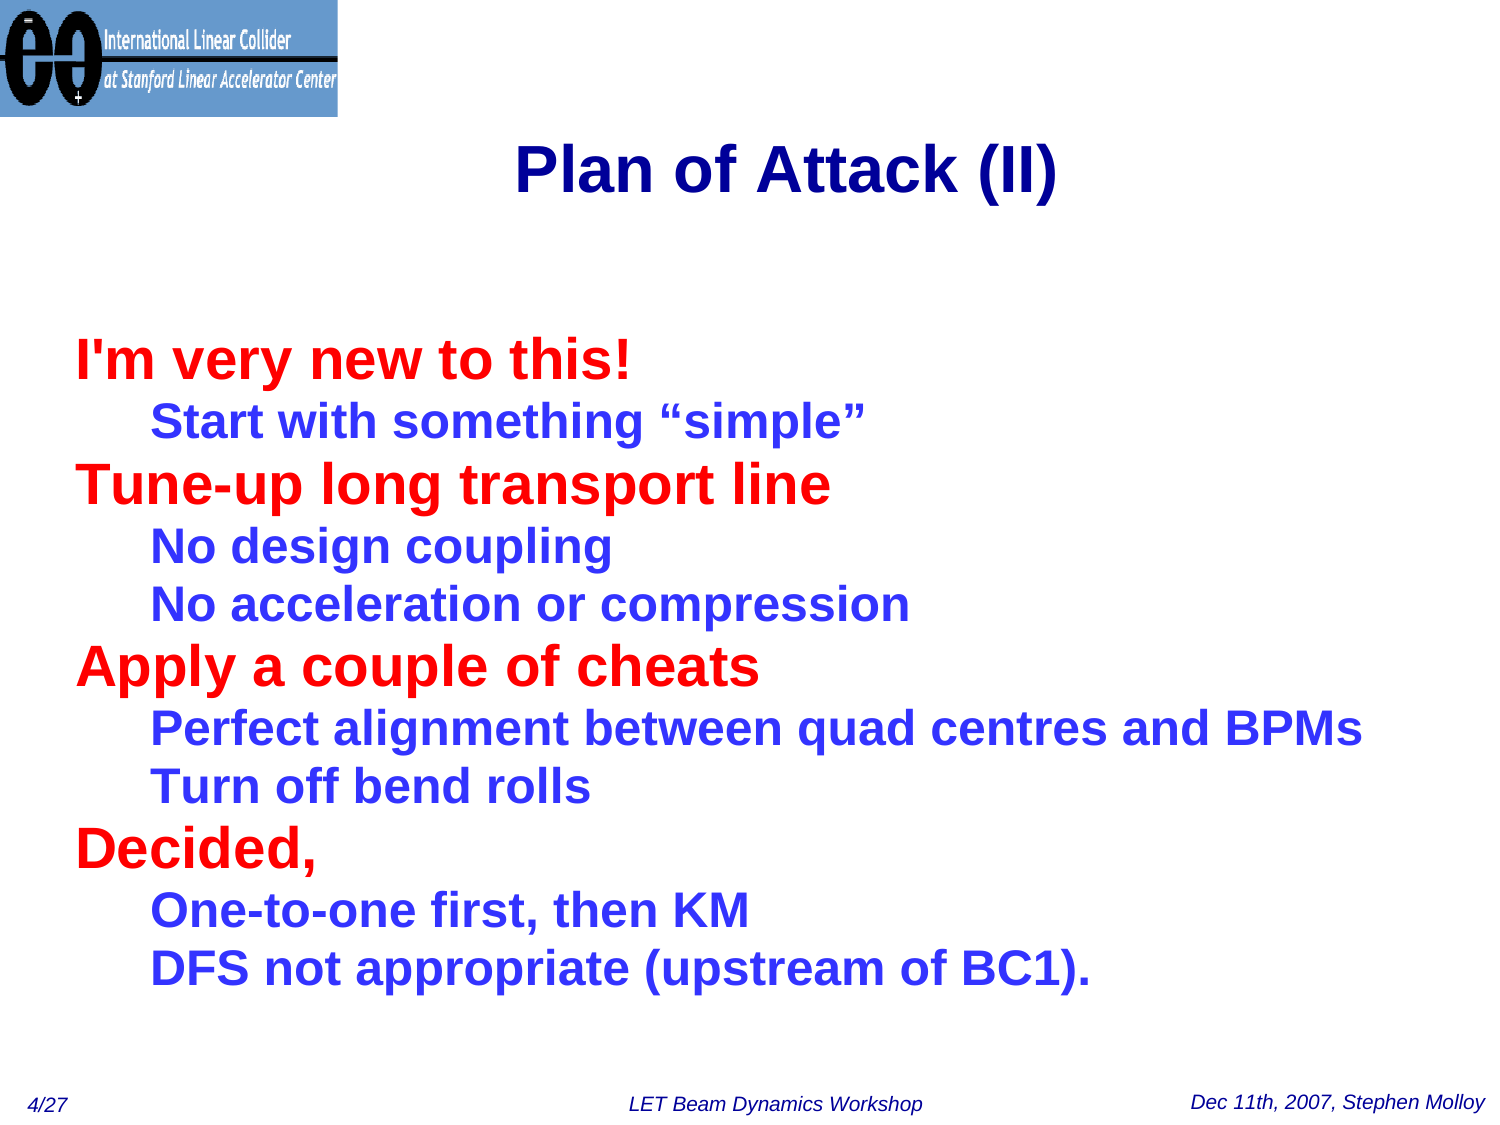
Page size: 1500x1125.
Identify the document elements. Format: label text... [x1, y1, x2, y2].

picture [0, 0, 338, 117]
title Plan of Attack (II) [337, 87, 1237, 263]
list I'm very new to this! Start with something “simple” Tune-up long transport line No design coupling No acceleration or compression Apply a couple of cheats Perfect alignment between quad centres and BPMs Turn off bend rolls Decided, One-to-one first, then KM DFS not appropriate (upstream of BC1). [75, 337, 1424, 1051]
